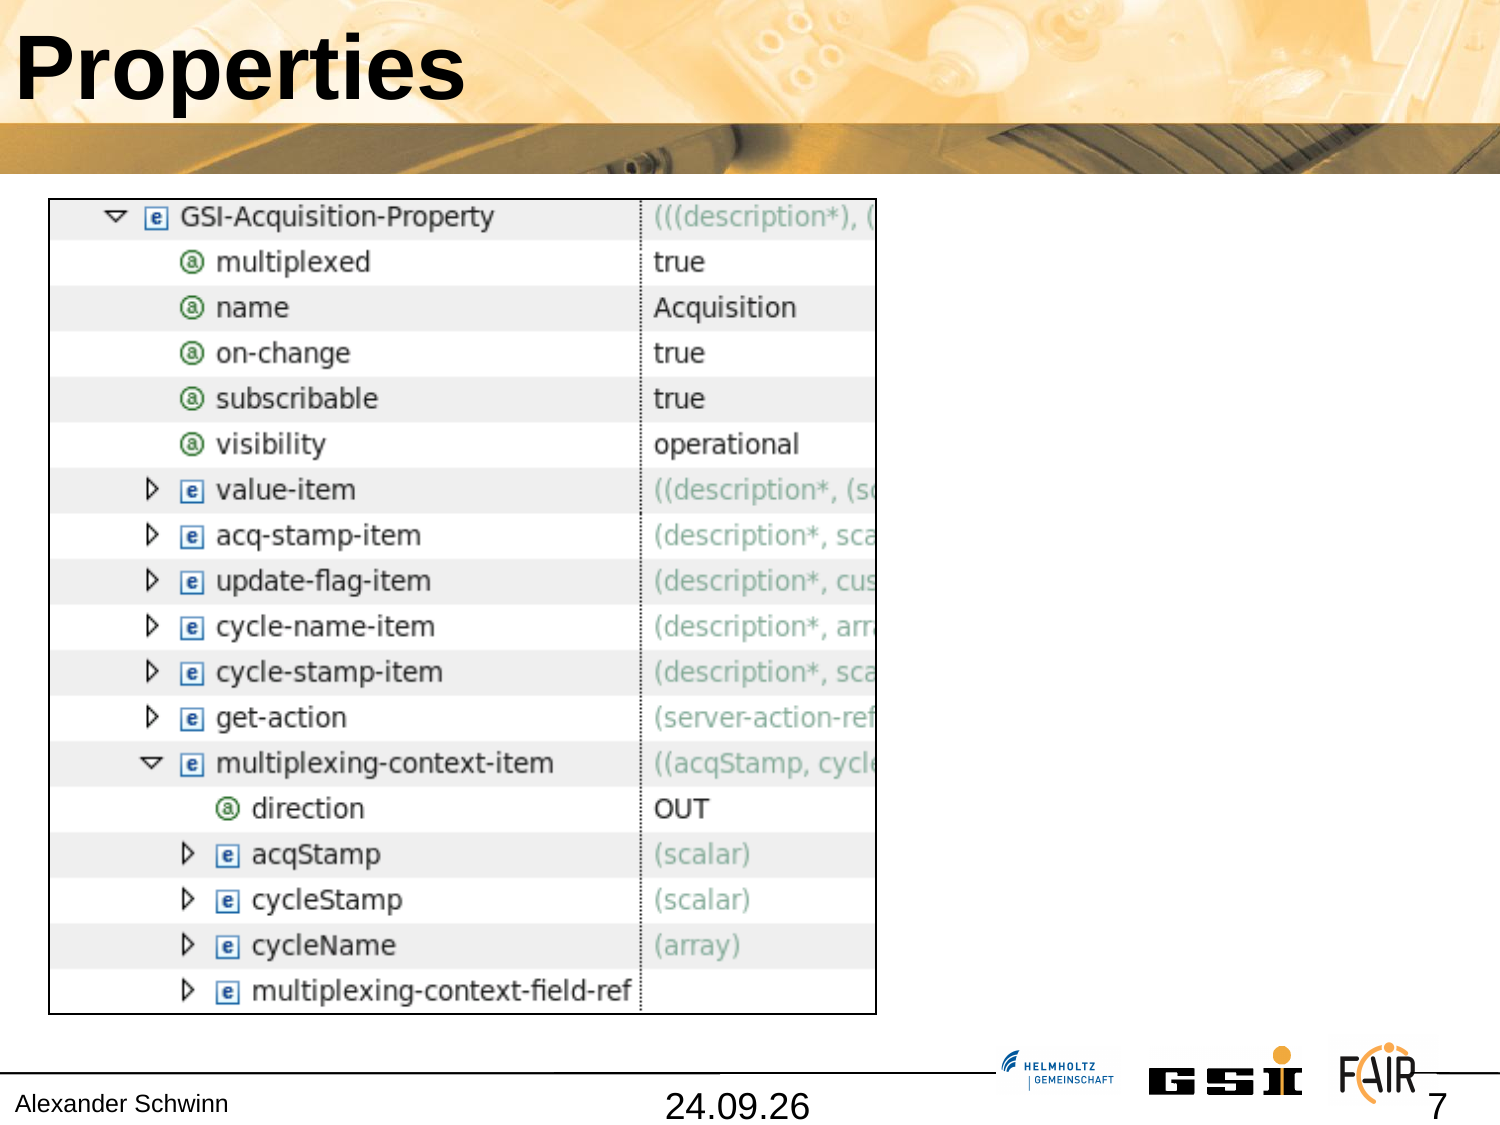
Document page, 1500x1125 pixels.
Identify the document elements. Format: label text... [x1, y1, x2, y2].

picture [0, 126, 1500, 175]
picture [996, 1046, 1121, 1095]
title Properties [0, 0, 1500, 126]
picture [1328, 1034, 1439, 1106]
picture [1149, 1046, 1302, 1095]
picture [50, 200, 876, 1014]
